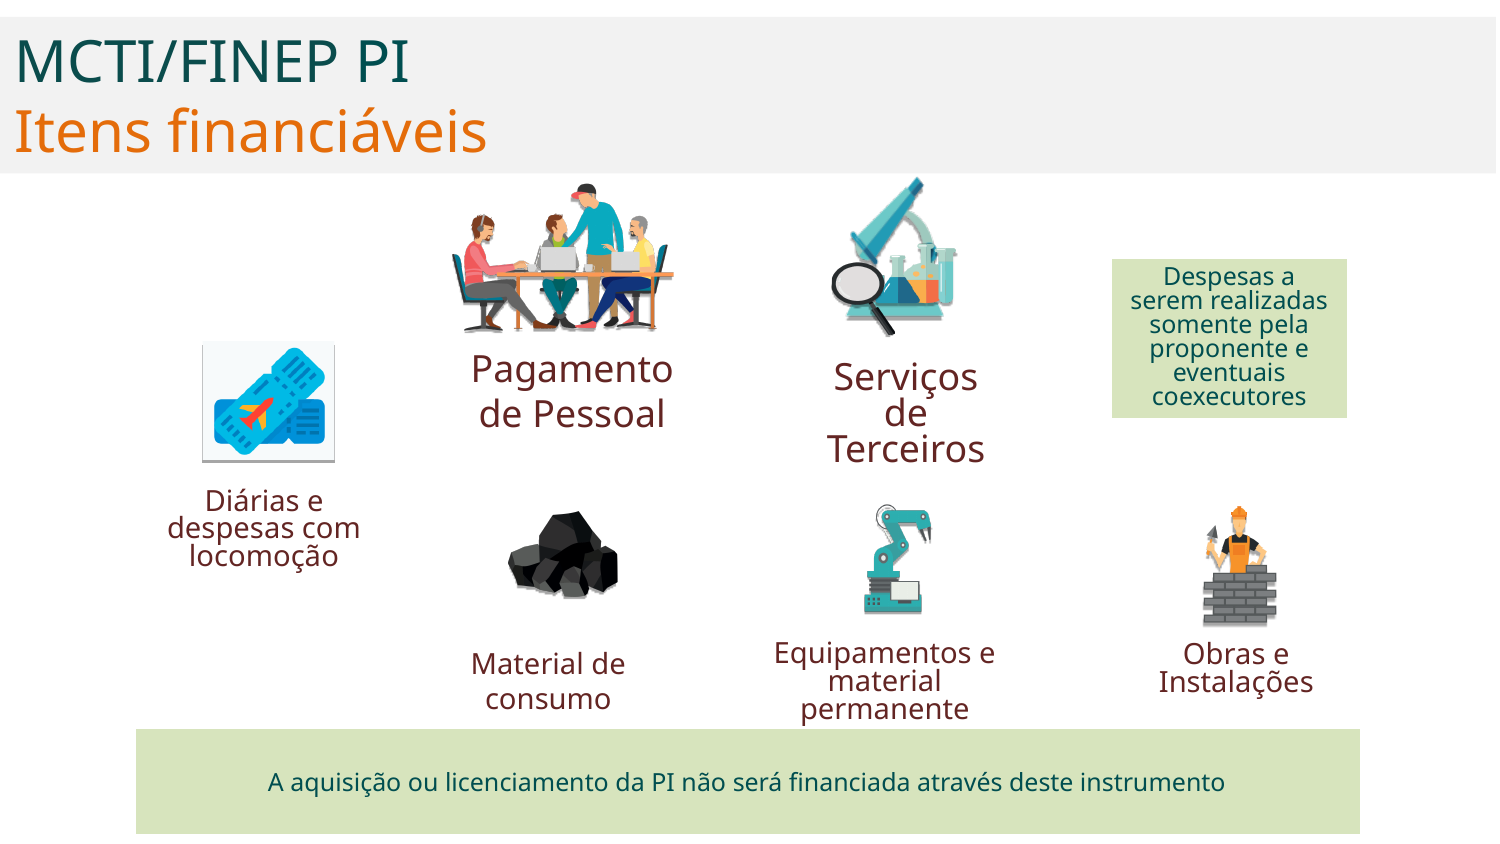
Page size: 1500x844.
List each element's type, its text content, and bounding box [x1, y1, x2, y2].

text_box Pagamento de Pessoal [437, 337, 708, 442]
text_box Material de consumo [389, 638, 707, 723]
text_box MCTI/FINEP PI Itens financiáveis [0, 16, 1496, 174]
picture [827, 174, 964, 335]
text_box Despesas a serem realizadas somente pela proponente e eventuais coexecutores [1112, 259, 1347, 418]
text_box A aquisição ou licenciamento da PI não será financiada através deste instrumento [136, 729, 1360, 834]
text_box Diárias e despesas com locomoção [143, 481, 386, 580]
picture [508, 511, 618, 597]
text_box Serviços de Terceiros [805, 354, 1007, 443]
picture [1183, 496, 1286, 625]
text_box Obras e Instalações [1114, 635, 1359, 706]
text_box Equipamentos e material permanente [735, 634, 1035, 729]
picture [857, 497, 939, 623]
picture [202, 341, 335, 460]
picture [451, 181, 674, 331]
